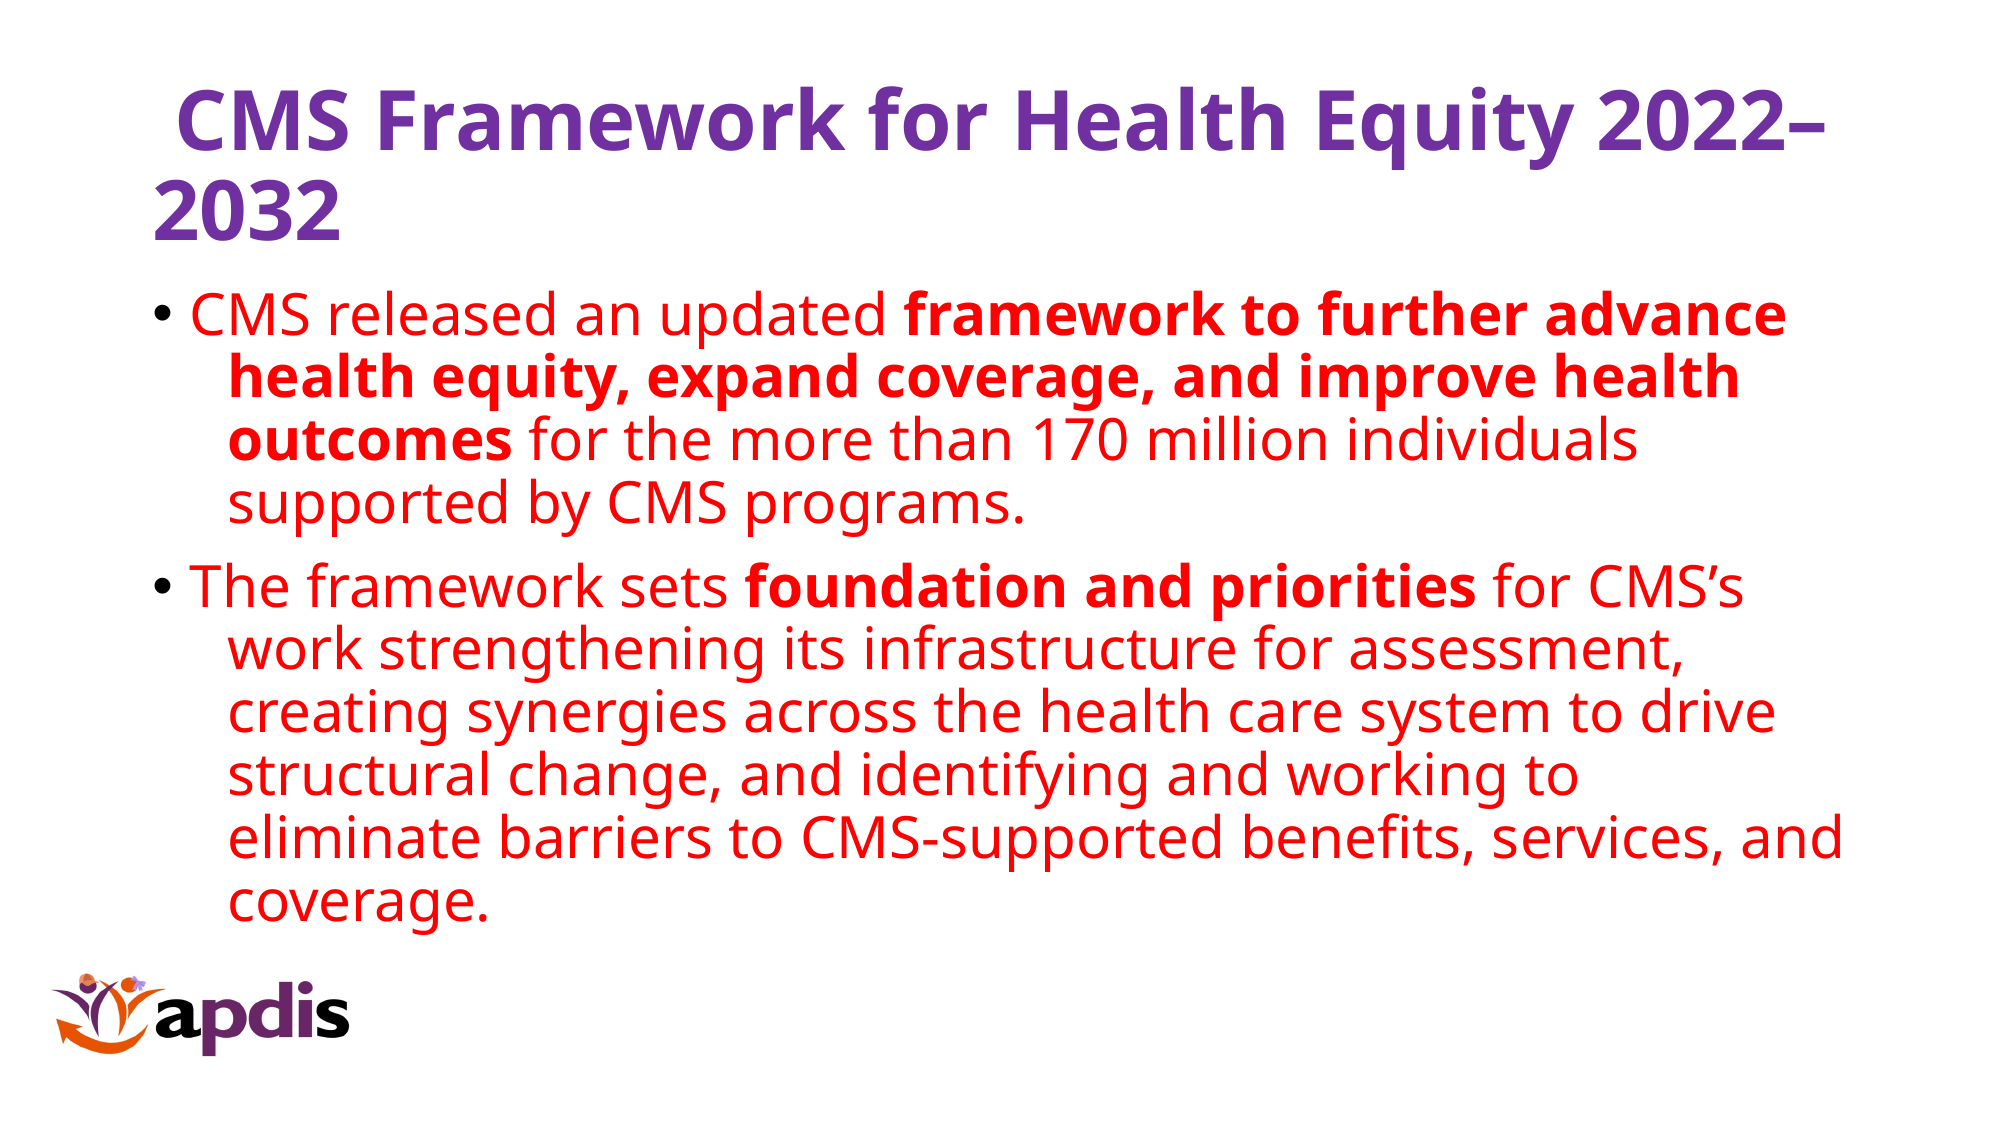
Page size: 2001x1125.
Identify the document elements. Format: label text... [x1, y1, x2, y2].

title CMS Framework for Health Equity 2022–2032 [137, 59, 1863, 277]
list CMS released an updated framework to further advance health equity, expand coverage, and improve health outcomes for the more than 170 million individuals supported by CMS programs. The framework sets foundation and priorities for CMS’s work strengthening its infrastructure for assessment, creating synergies across the health care system to drive structural change, and identifying and working to eliminate barriers to CMS-supported benefits, services, and coverage. [137, 277, 1863, 1014]
picture [32, 957, 354, 1070]
